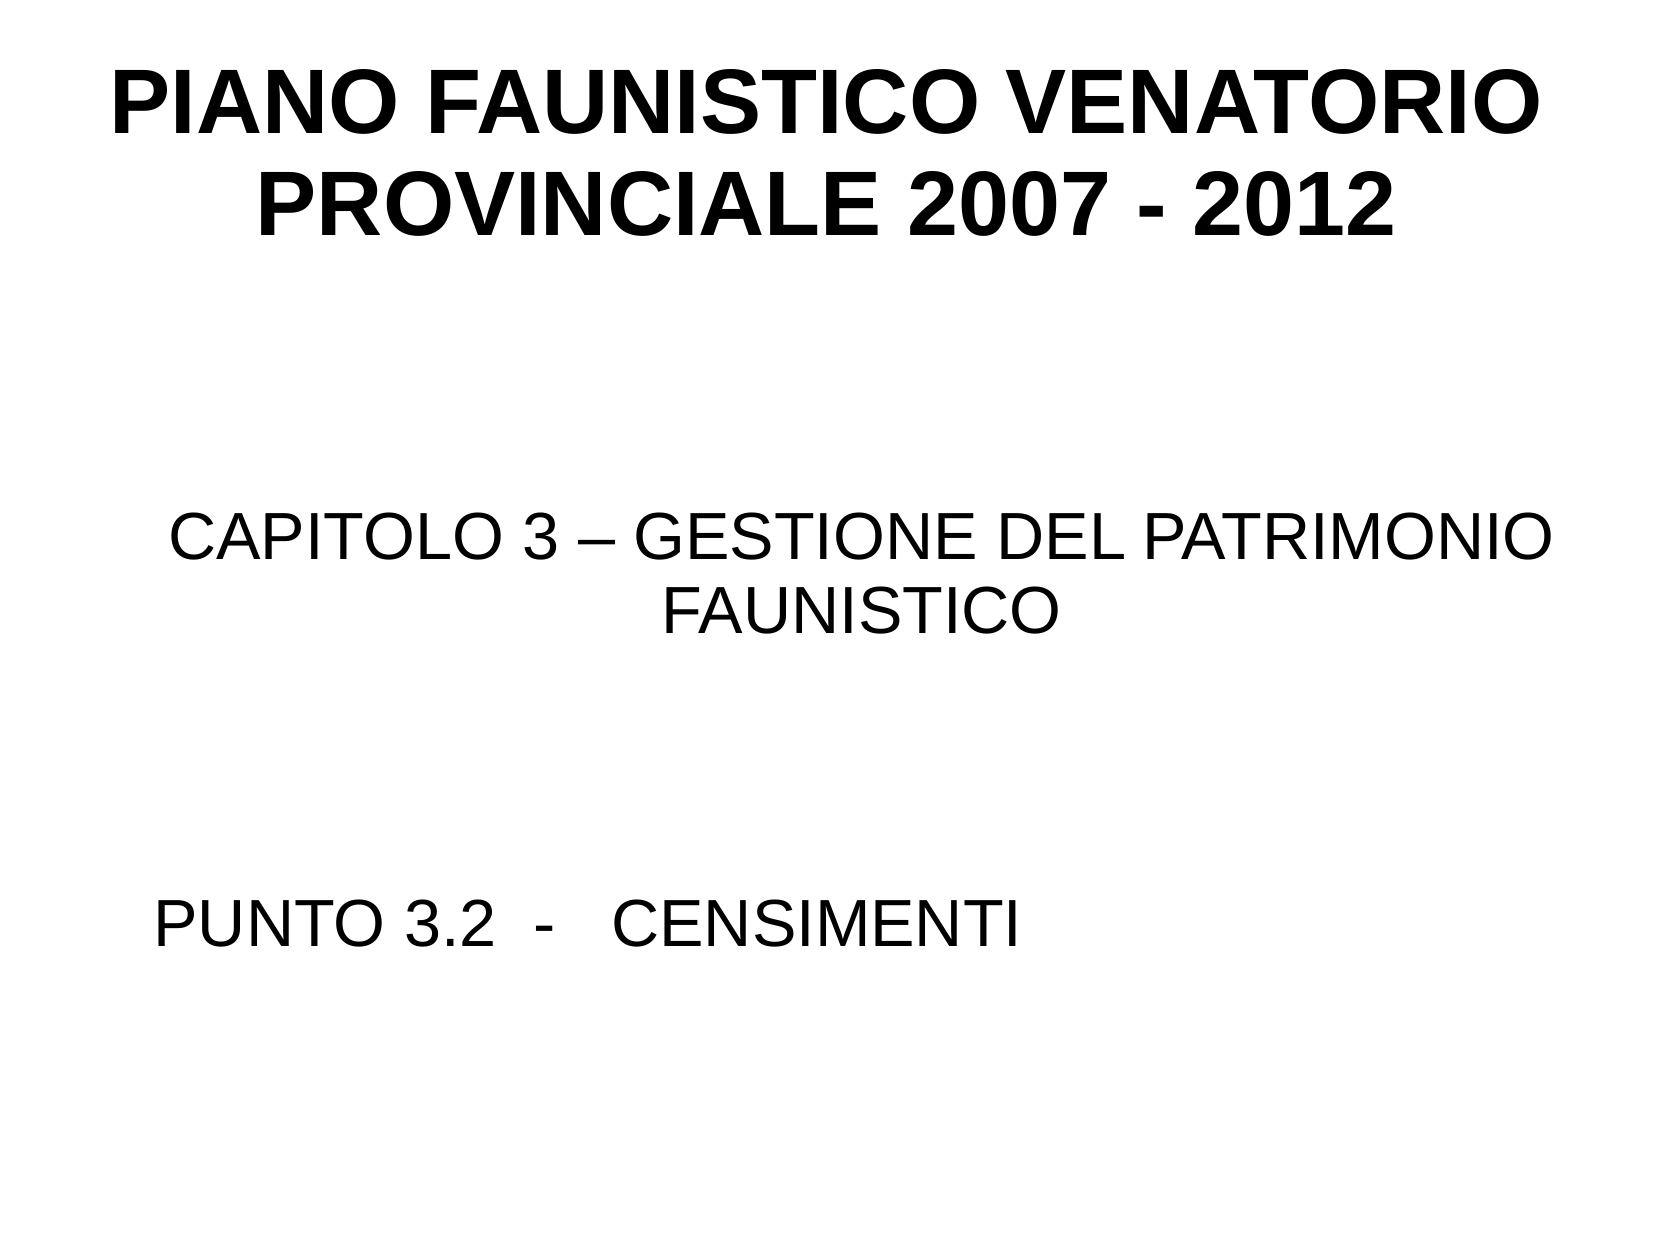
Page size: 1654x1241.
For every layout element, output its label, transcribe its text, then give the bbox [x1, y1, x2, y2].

title PIANO FAUNISTICO VENATORIO PROVINCIALE 2007 - 2012 [82, 49, 1571, 257]
list CAPITOLO 3 – GESTIONE DEL PATRIMONIO FAUNISTICO PUNTO 3.2 - CENSIMENTI [82, 290, 1571, 1109]
